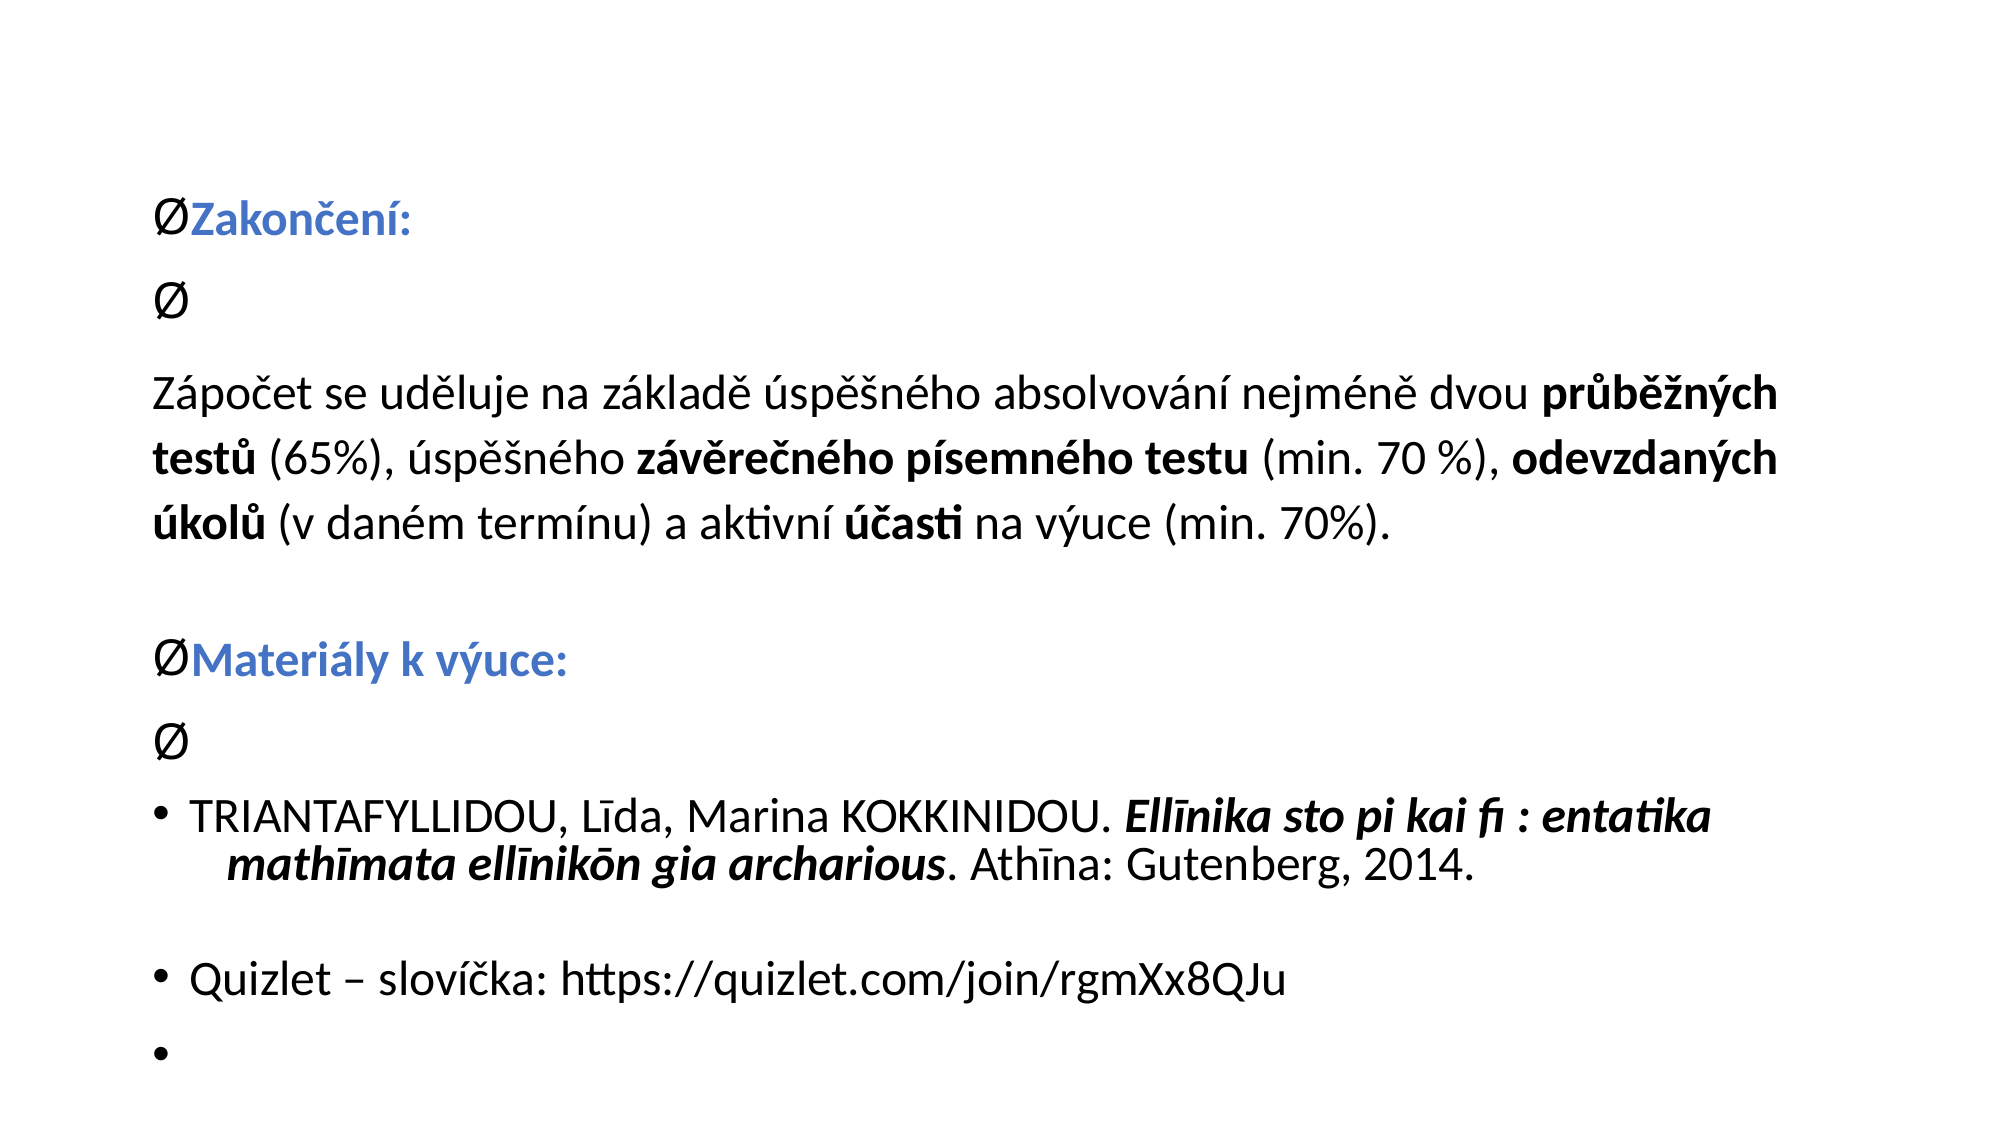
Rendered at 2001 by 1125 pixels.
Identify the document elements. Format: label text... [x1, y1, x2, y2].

list Zakončení: Zápočet se uděluje na základě úspěšného absolvování nejméně dvou průběžných testů (65%), úspěšného závěrečného písemného testu (min. 70 %), odevzdaných úkolů (v daném termínu) a aktivní účasti na výuce (min. 70%). Materiály k výuce: TRIANTAFYLLIDOU, Līda, Marina KOKKINIDOU. Ellīnika sto pi kai fi : entatika mathīmata ellīnikōn gia archarious. Athīna: Gutenberg, 2014. Quizlet – slovíčka: https://quizlet.com/join/rgmXx8QJu [137, 190, 1863, 1014]
